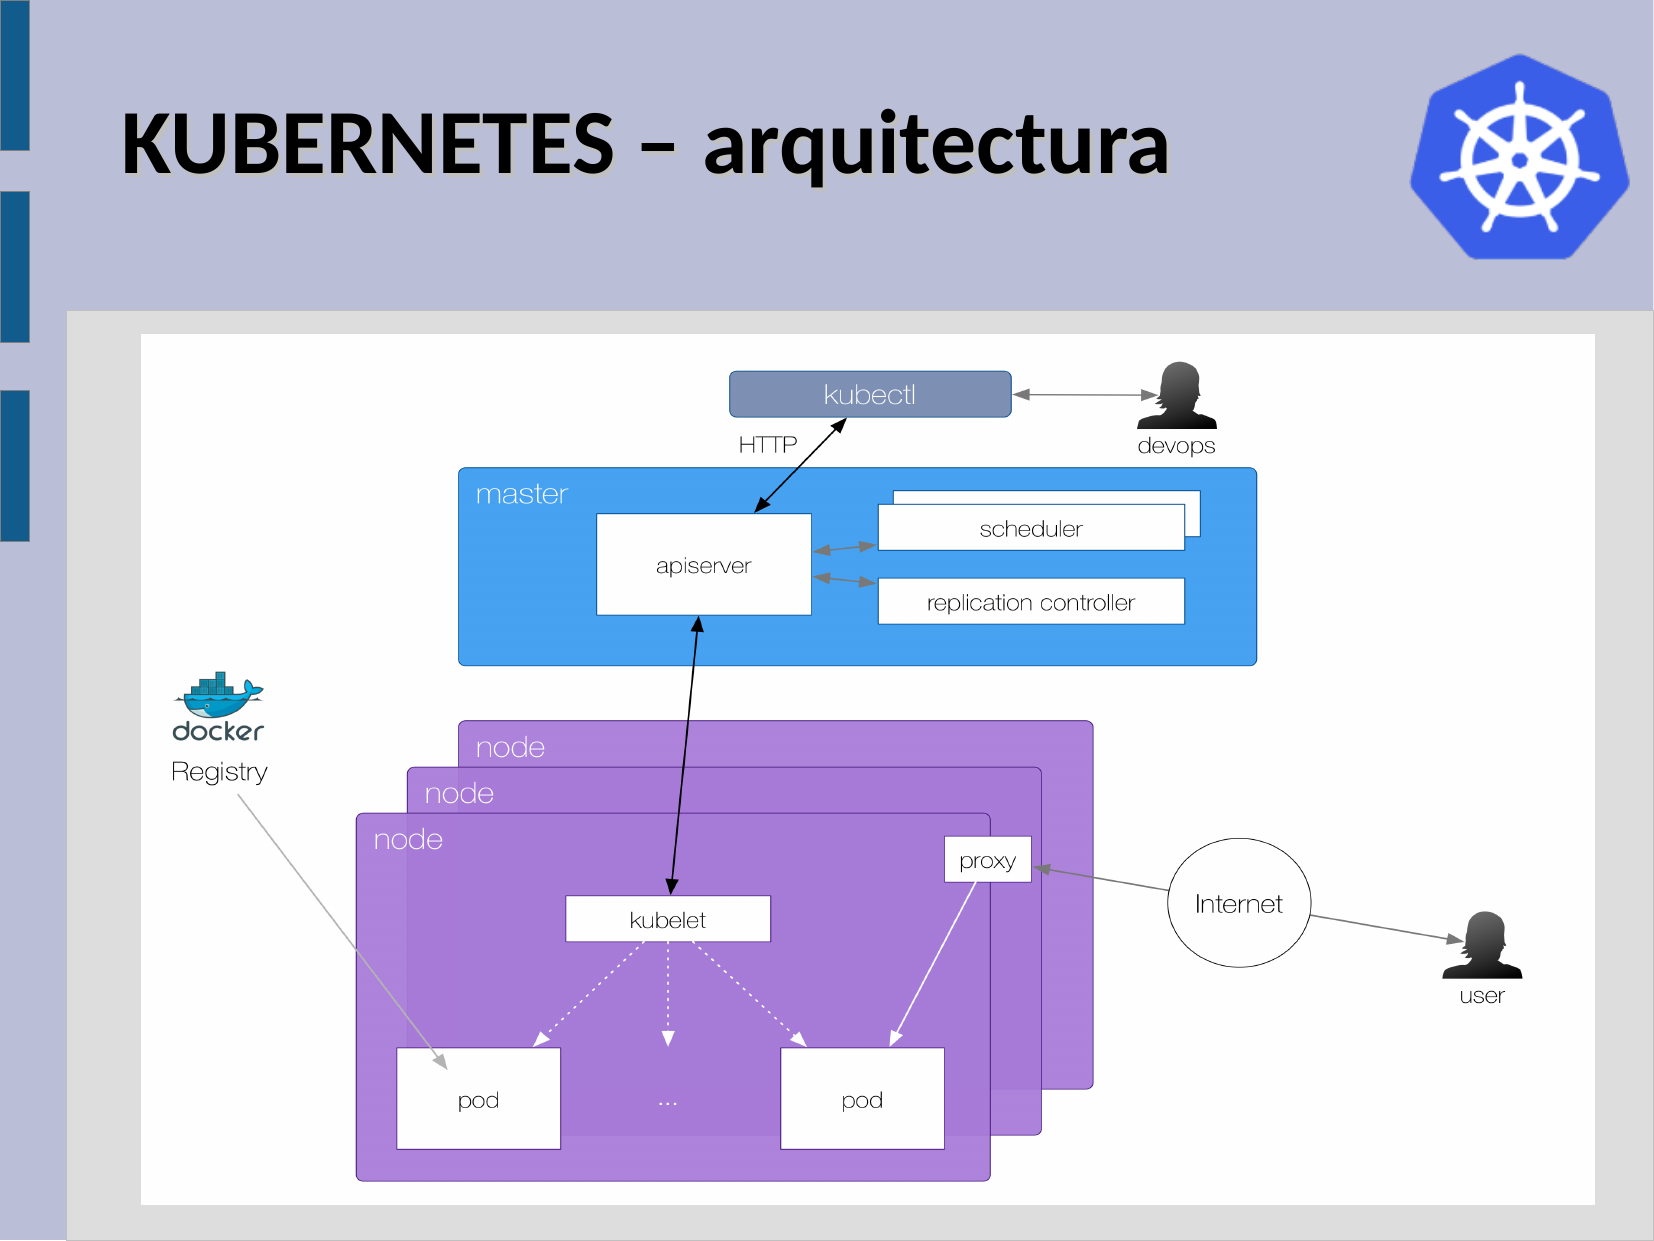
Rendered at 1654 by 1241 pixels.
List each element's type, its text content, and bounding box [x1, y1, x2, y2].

picture [141, 334, 1595, 1205]
text_box KUBERNETES – arquitectura [106, 97, 1381, 225]
picture [1381, 47, 1654, 267]
